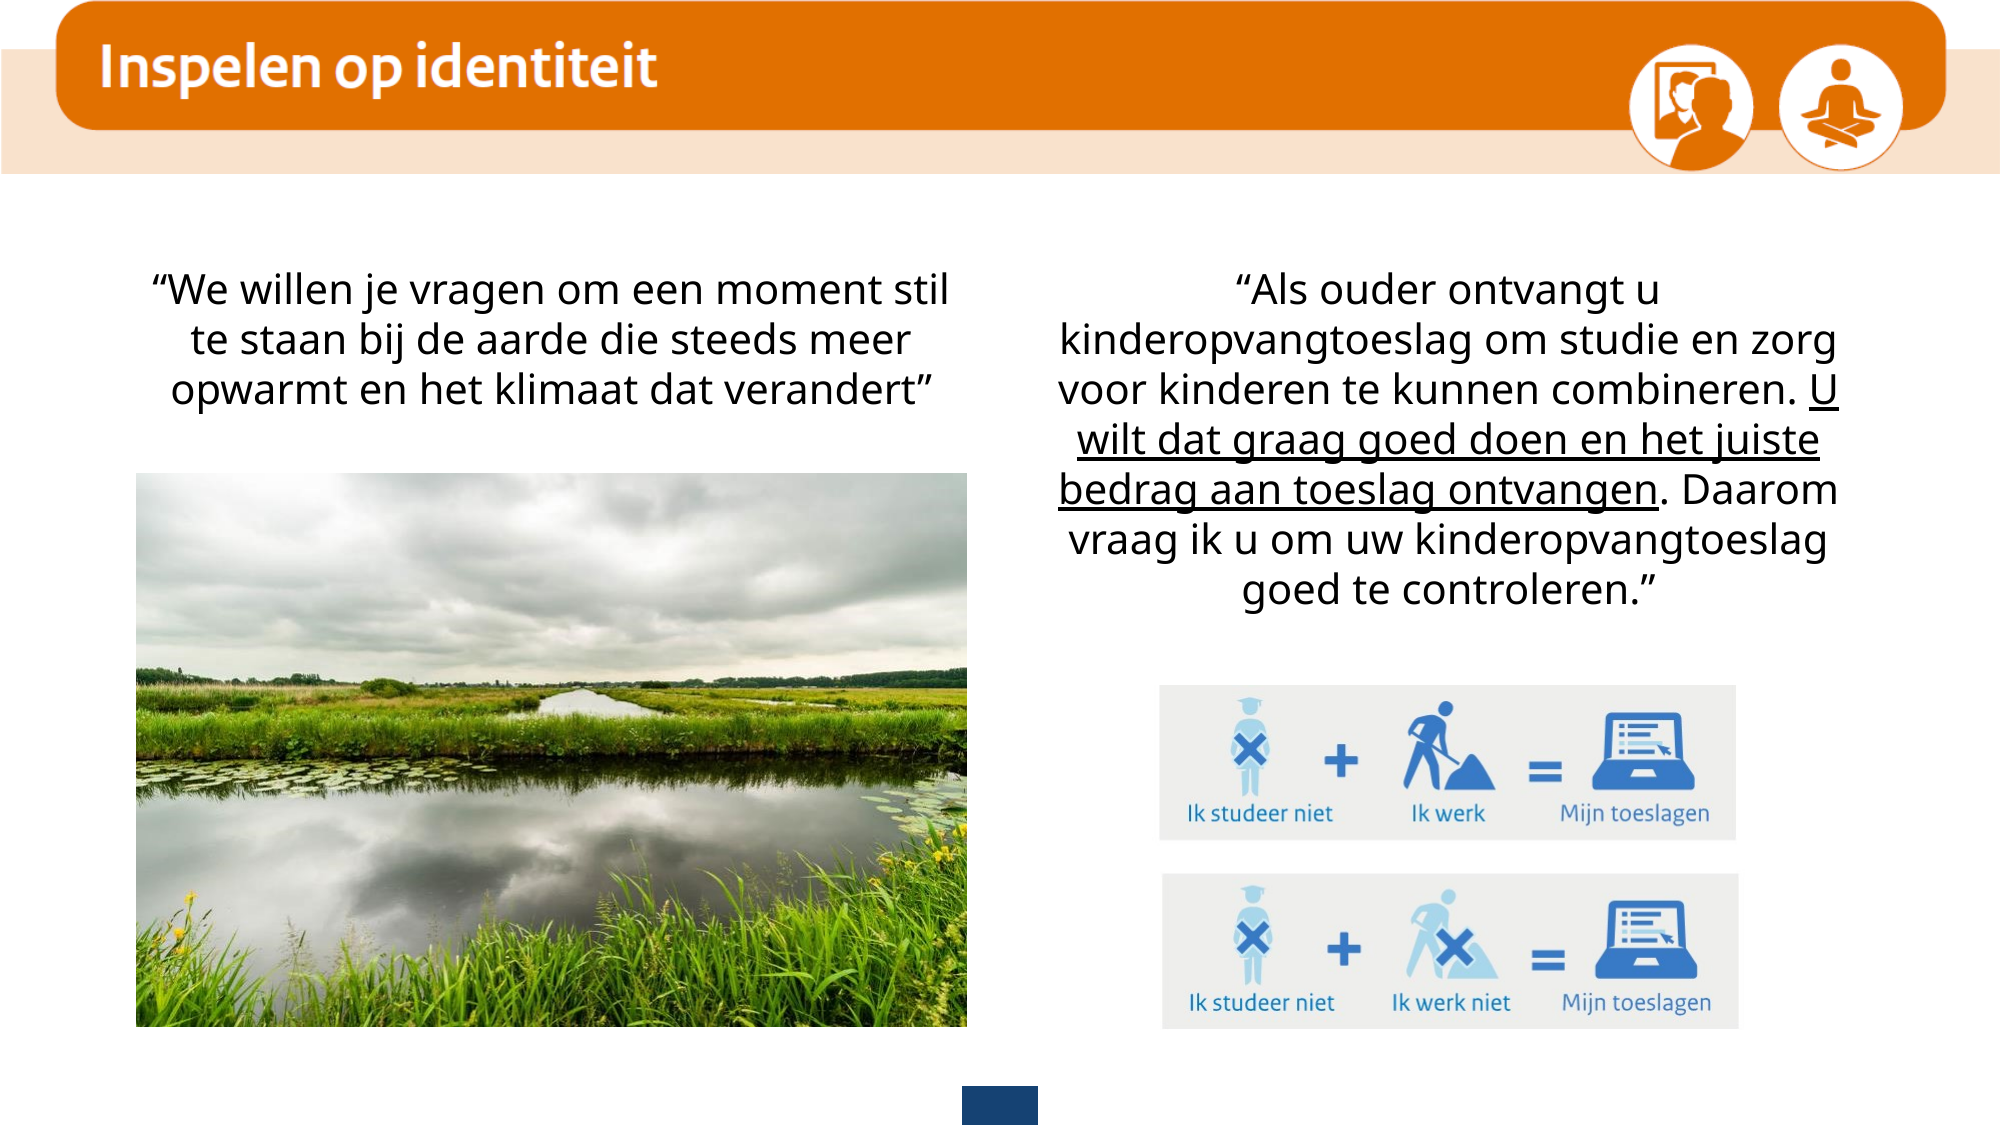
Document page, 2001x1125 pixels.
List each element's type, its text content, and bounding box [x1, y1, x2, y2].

picture [0, 0, 2000, 174]
picture [136, 473, 967, 1028]
text_box “We willen je vragen om een moment stil te staan bij de aarde die steeds meer opwarmt en het klimaat dat verandert” [136, 254, 967, 473]
text_box “Als ouder ontvangt u kinderopvangtoeslag om studie en zorg voor kinderen te kunnen combineren. U wilt dat graag goed doen en het juiste bedrag aan toeslag ontvangen. Daarom vraag ik u om uw kinderopvangtoeslag goed te controleren.” [1033, 254, 1864, 674]
picture [1136, 685, 1761, 1039]
